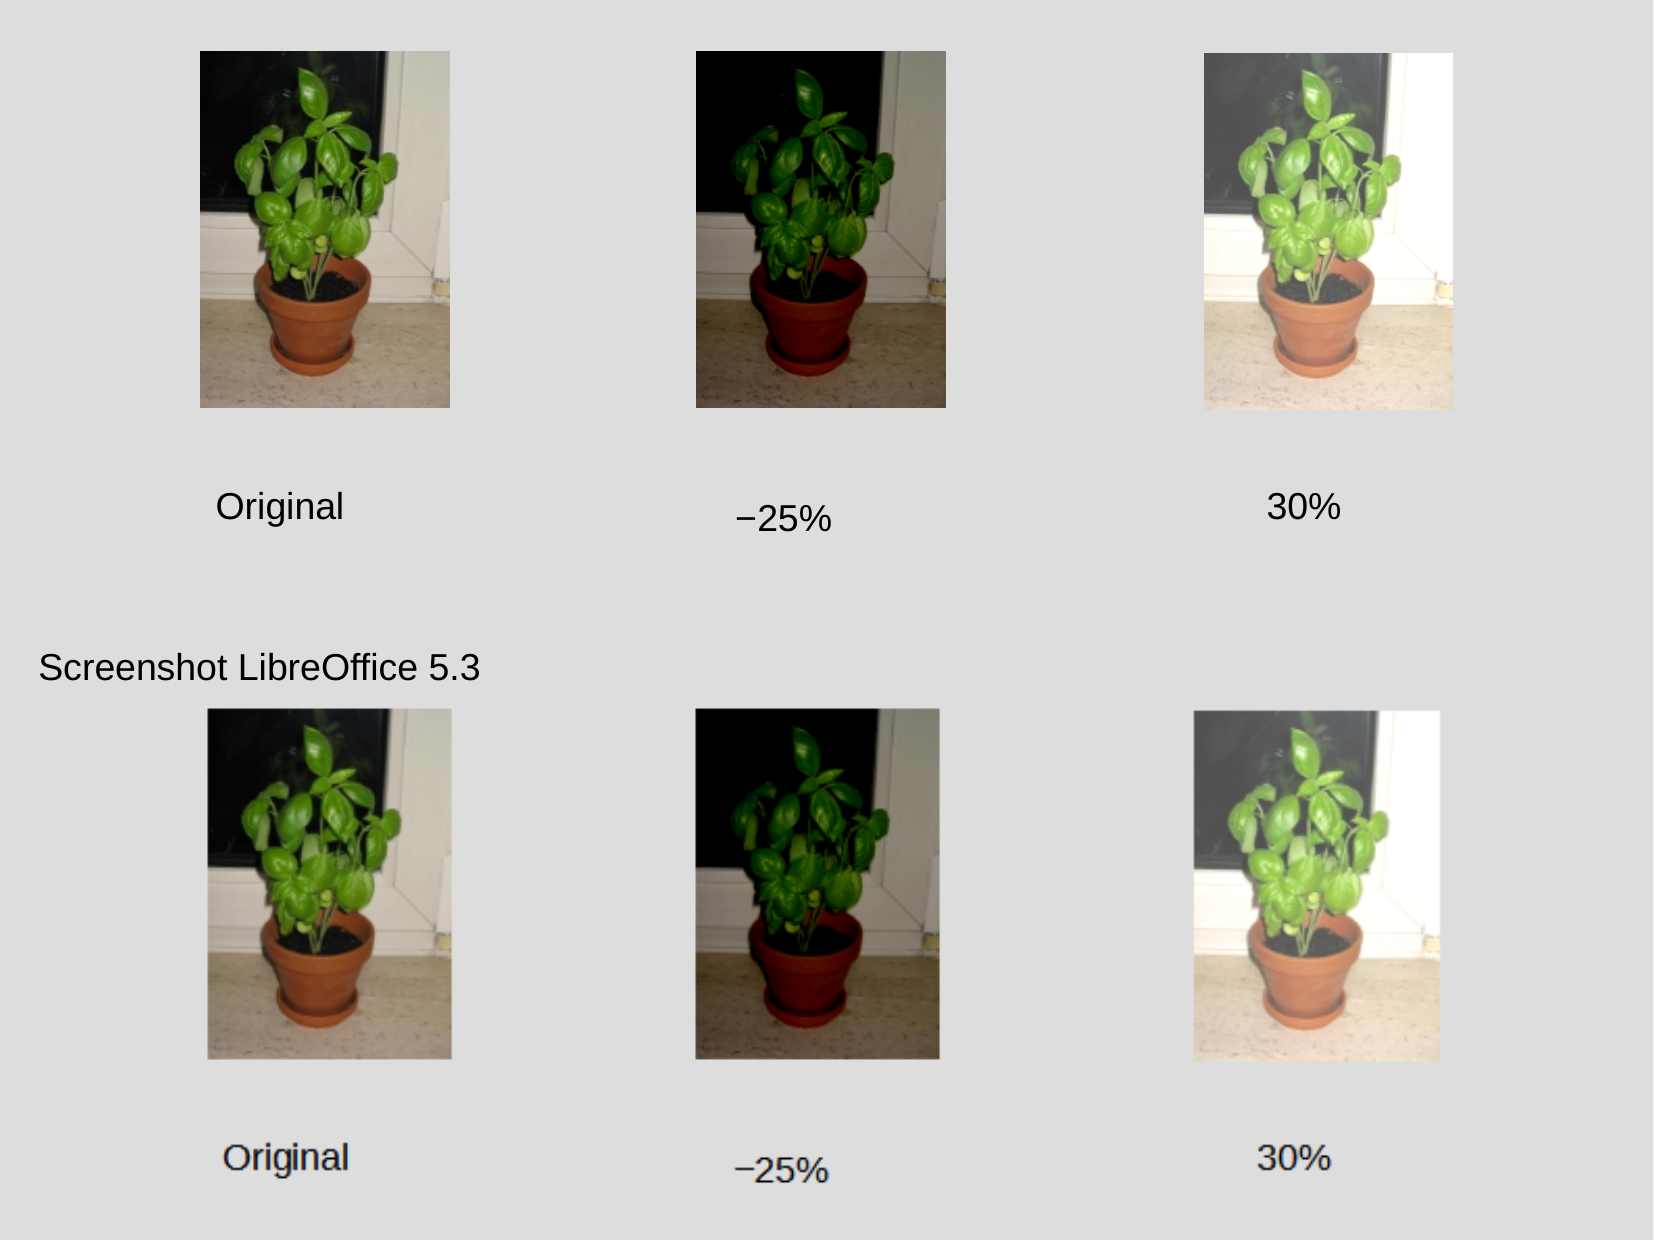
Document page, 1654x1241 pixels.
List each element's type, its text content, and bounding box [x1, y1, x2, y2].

text_box 30% [1251, 478, 1357, 536]
text_box Original [200, 478, 360, 536]
picture [154, 682, 1501, 1229]
picture [696, 51, 946, 408]
picture [200, 51, 450, 408]
picture [1204, 53, 1453, 410]
text_box −25% [720, 490, 847, 547]
text_box Screenshot LibreOffice 5.3 [23, 639, 839, 697]
